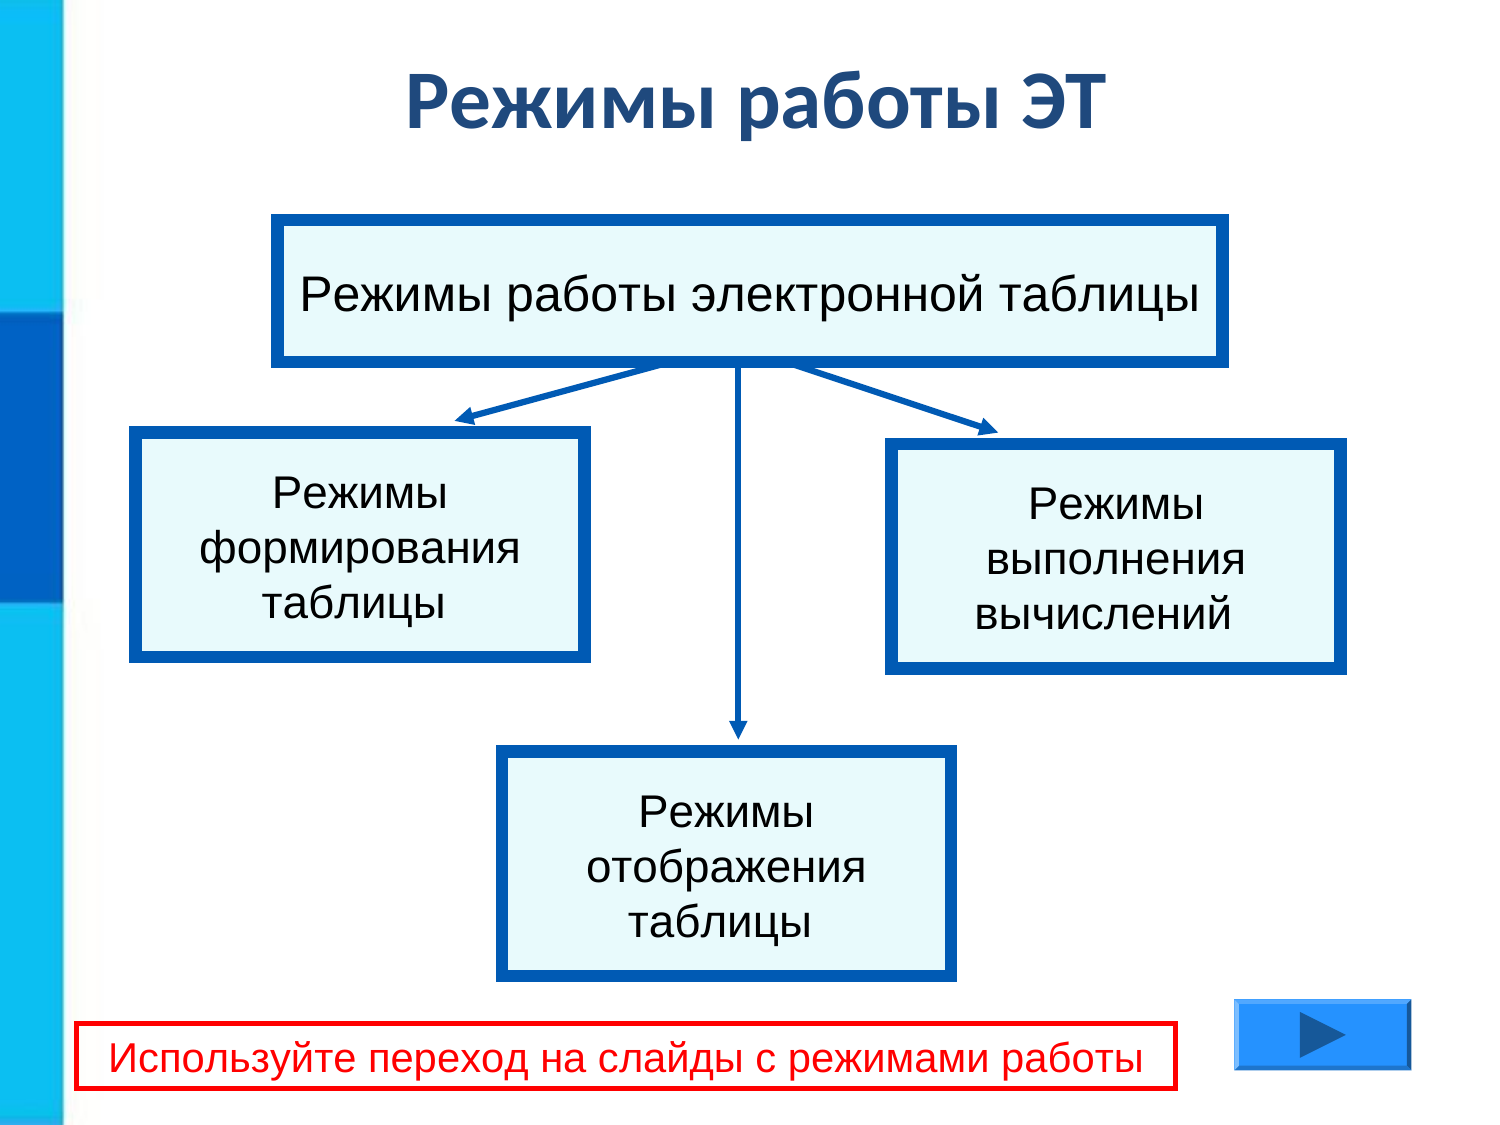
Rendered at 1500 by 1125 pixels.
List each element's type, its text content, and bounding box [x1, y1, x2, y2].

text_box Используйте переход на слайды с режимами работы [76, 1023, 1176, 1089]
text_box Режимы формирования таблицы [135, 432, 585, 657]
text_box Режимы работы электронной таблицы [277, 220, 1223, 363]
text_box [1235, 999, 1412, 1071]
picture [0, 0, 1500, 1125]
text_box Режимы работы ЭТ [88, 30, 1425, 173]
text_box Режимы отображения таблицы [501, 751, 951, 977]
text_box Режимы выполнения вычислений [891, 444, 1341, 669]
